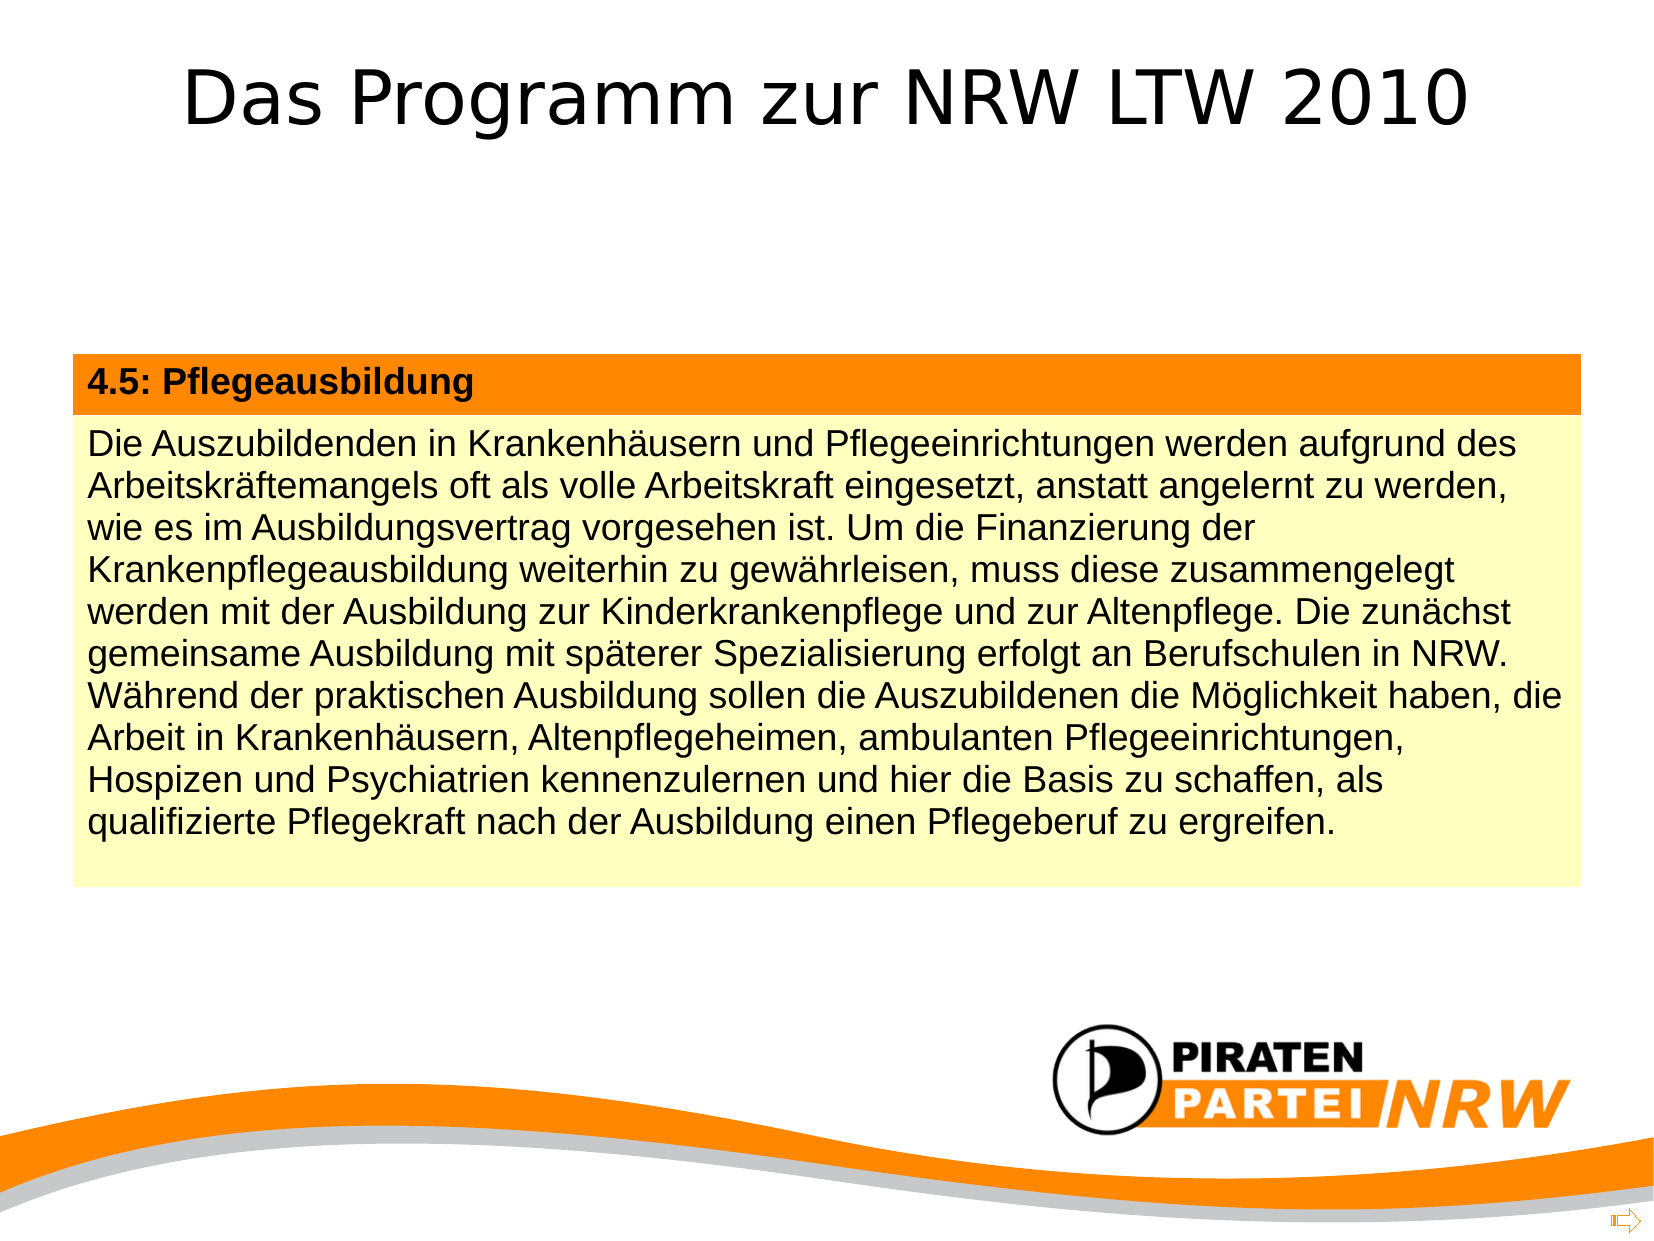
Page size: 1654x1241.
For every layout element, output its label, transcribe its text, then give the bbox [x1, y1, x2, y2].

table_header 4.5: Pflegeausbildung [73, 354, 1581, 415]
title Das Programm zur NRW LTW 2010 [82, 54, 1571, 143]
table_cell Die Auszubildenden in Krankenhäusern und Pflegeeinrichtungen werden aufgrund des Arbeitskräftemangels oft als volle Arbeitskraft eingesetzt, anstatt angelernt zu werden, wie es im Ausbildungsvertrag vorgesehen ist. Um die Finanzierung der Krankenpflegeausbildung weiterhin zu gewährleisen, muss diese zusammengelegt werden mit der Ausbildung zur Kinderkrankenpflege und zur Altenpflege. Die zunächst gemeinsame Ausbildung mit späterer Spezialisierung erfolgt an Berufschulen in NRW. Während der praktischen Ausbildung sollen die Auszubildenen die Möglichkeit haben, die Arbeit in Krankenhäusern, Altenpflegeheimen, ambulanten Pflegeeinrichtungen, Hospizen und Psychiatrien kennenzulernen und hier die Basis zu schaffen, als qualifizierte Pflegekraft nach der Ausbildung einen Pflegeberuf zu ergreifen. [73, 416, 1581, 887]
picture [1045, 1021, 1579, 1140]
